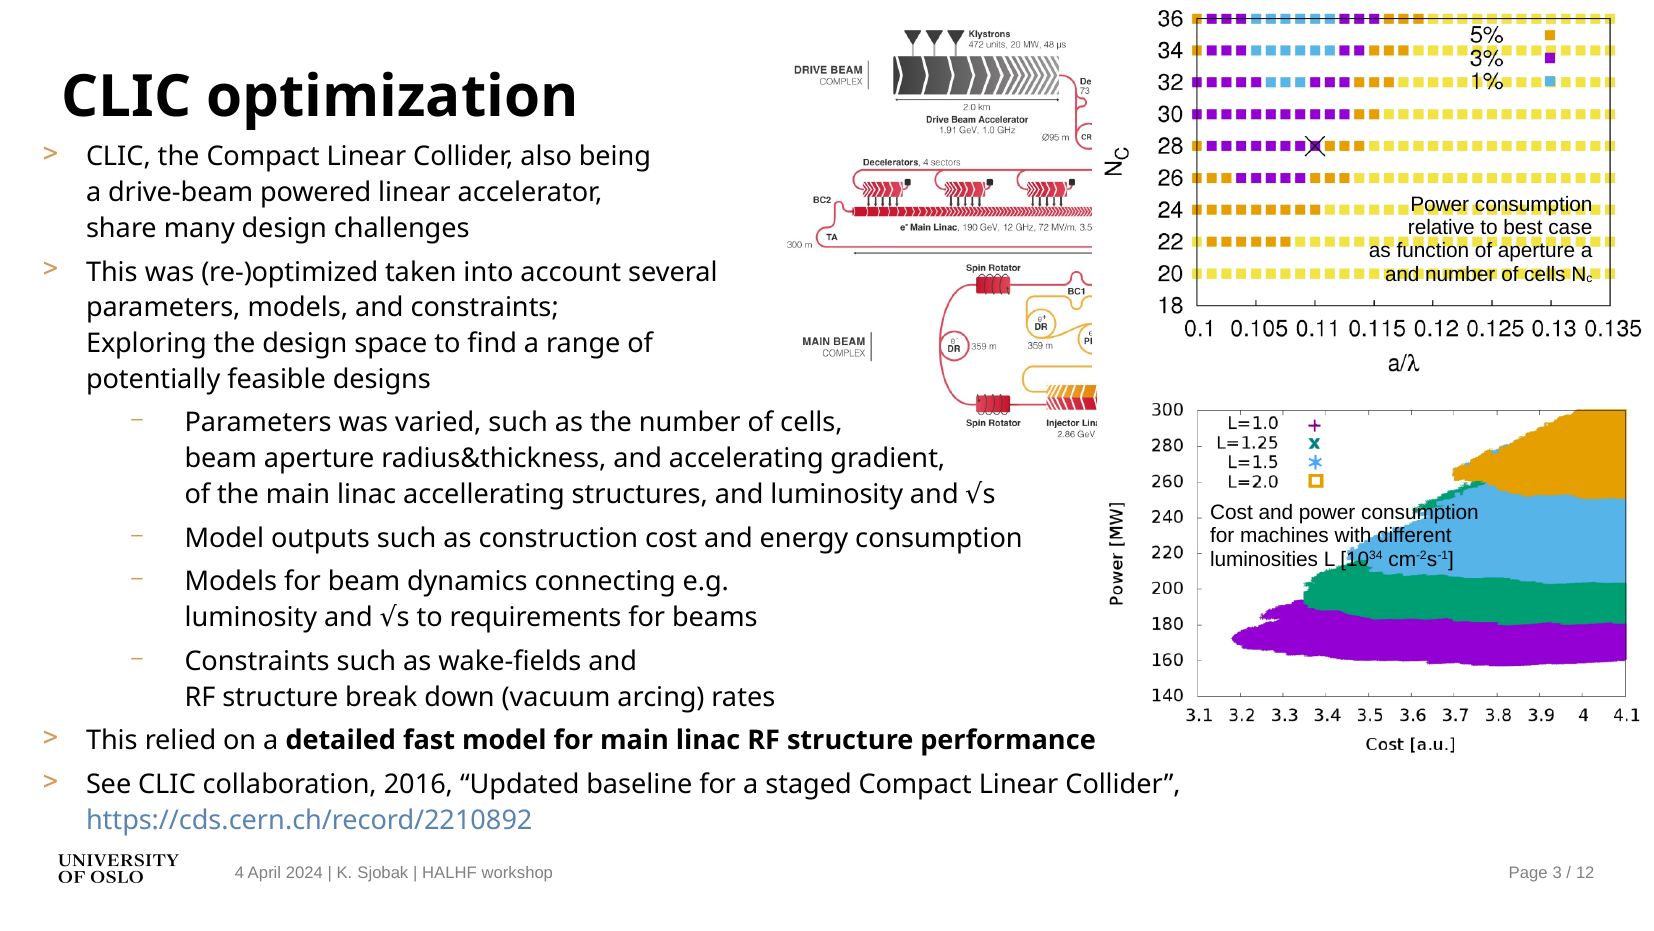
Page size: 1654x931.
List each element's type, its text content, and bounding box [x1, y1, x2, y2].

picture [762, 0, 1654, 761]
text_box Power consumption relative to best case as function of aperture a and number of cells Nc [1354, 185, 1608, 294]
text_box Cost and power consumption for machines with different luminosities L [1034 cm-2s-1] [1195, 493, 1494, 579]
text_box CLIC optimization [53, 49, 762, 127]
picture [58, 854, 179, 883]
text_box CLIC, the Compact Linear Collider, also being a drive-beam powered linear accelerator, share many design challenges This was (re-)optimized taken into account several parameters, models, and constraints; Exploring the design space to find a range of potentially feasible designs Parameters was varied, such as the number of cells, beam aperture radius&thickness, and accelerating gradient, of the main linac accellerating structures, and luminosity and √s Model outputs such as construction cost and energy consumption Models for beam dynamics connecting e.g. luminosity and √s to requirements for beams Constraints such as wake-fields and RF structure break down (vacuum arcing) rates This relied on a detailed fast model for main linac RF structure performance See CLIC collaboration, 2016, “Updated baseline for a staged Compact Linear Collider”, https://cds.cern.ch/record/2210892 [34, 127, 1600, 825]
